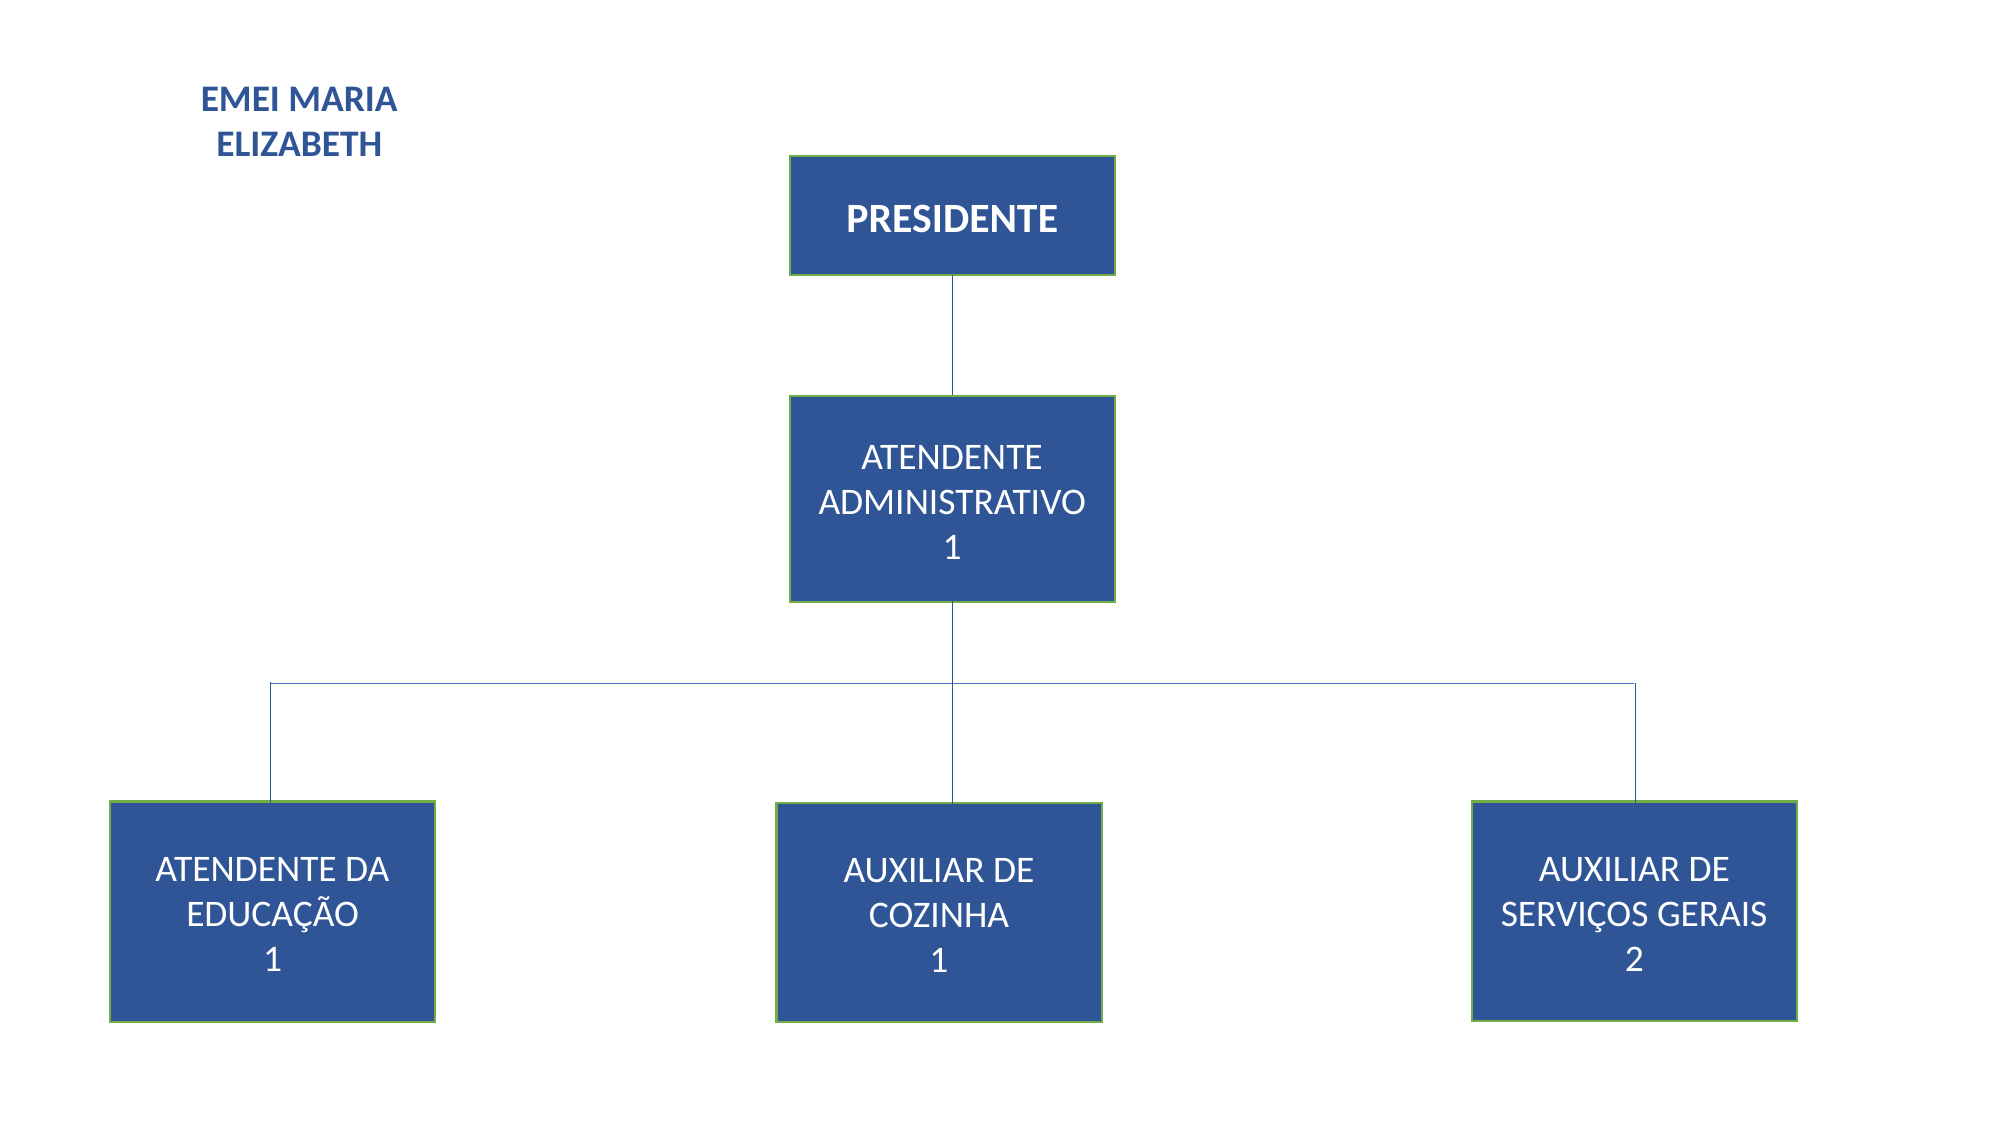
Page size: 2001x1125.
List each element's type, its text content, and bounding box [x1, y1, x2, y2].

text_box PRESIDENTE [790, 156, 1115, 275]
text_box EMEI MARIA ELIZABETH [101, 66, 497, 173]
text_box AUXILIAR DE SERVIÇOS GERAIS 2 [1472, 801, 1797, 1021]
text_box AUXILIAR DE COZINHA 1 [777, 803, 1102, 1022]
text_box ATENDENTE ADMINISTRATIVO 1 [790, 396, 1115, 602]
text_box ATENDENTE DA EDUCAÇÃO 1 [110, 801, 435, 1022]
